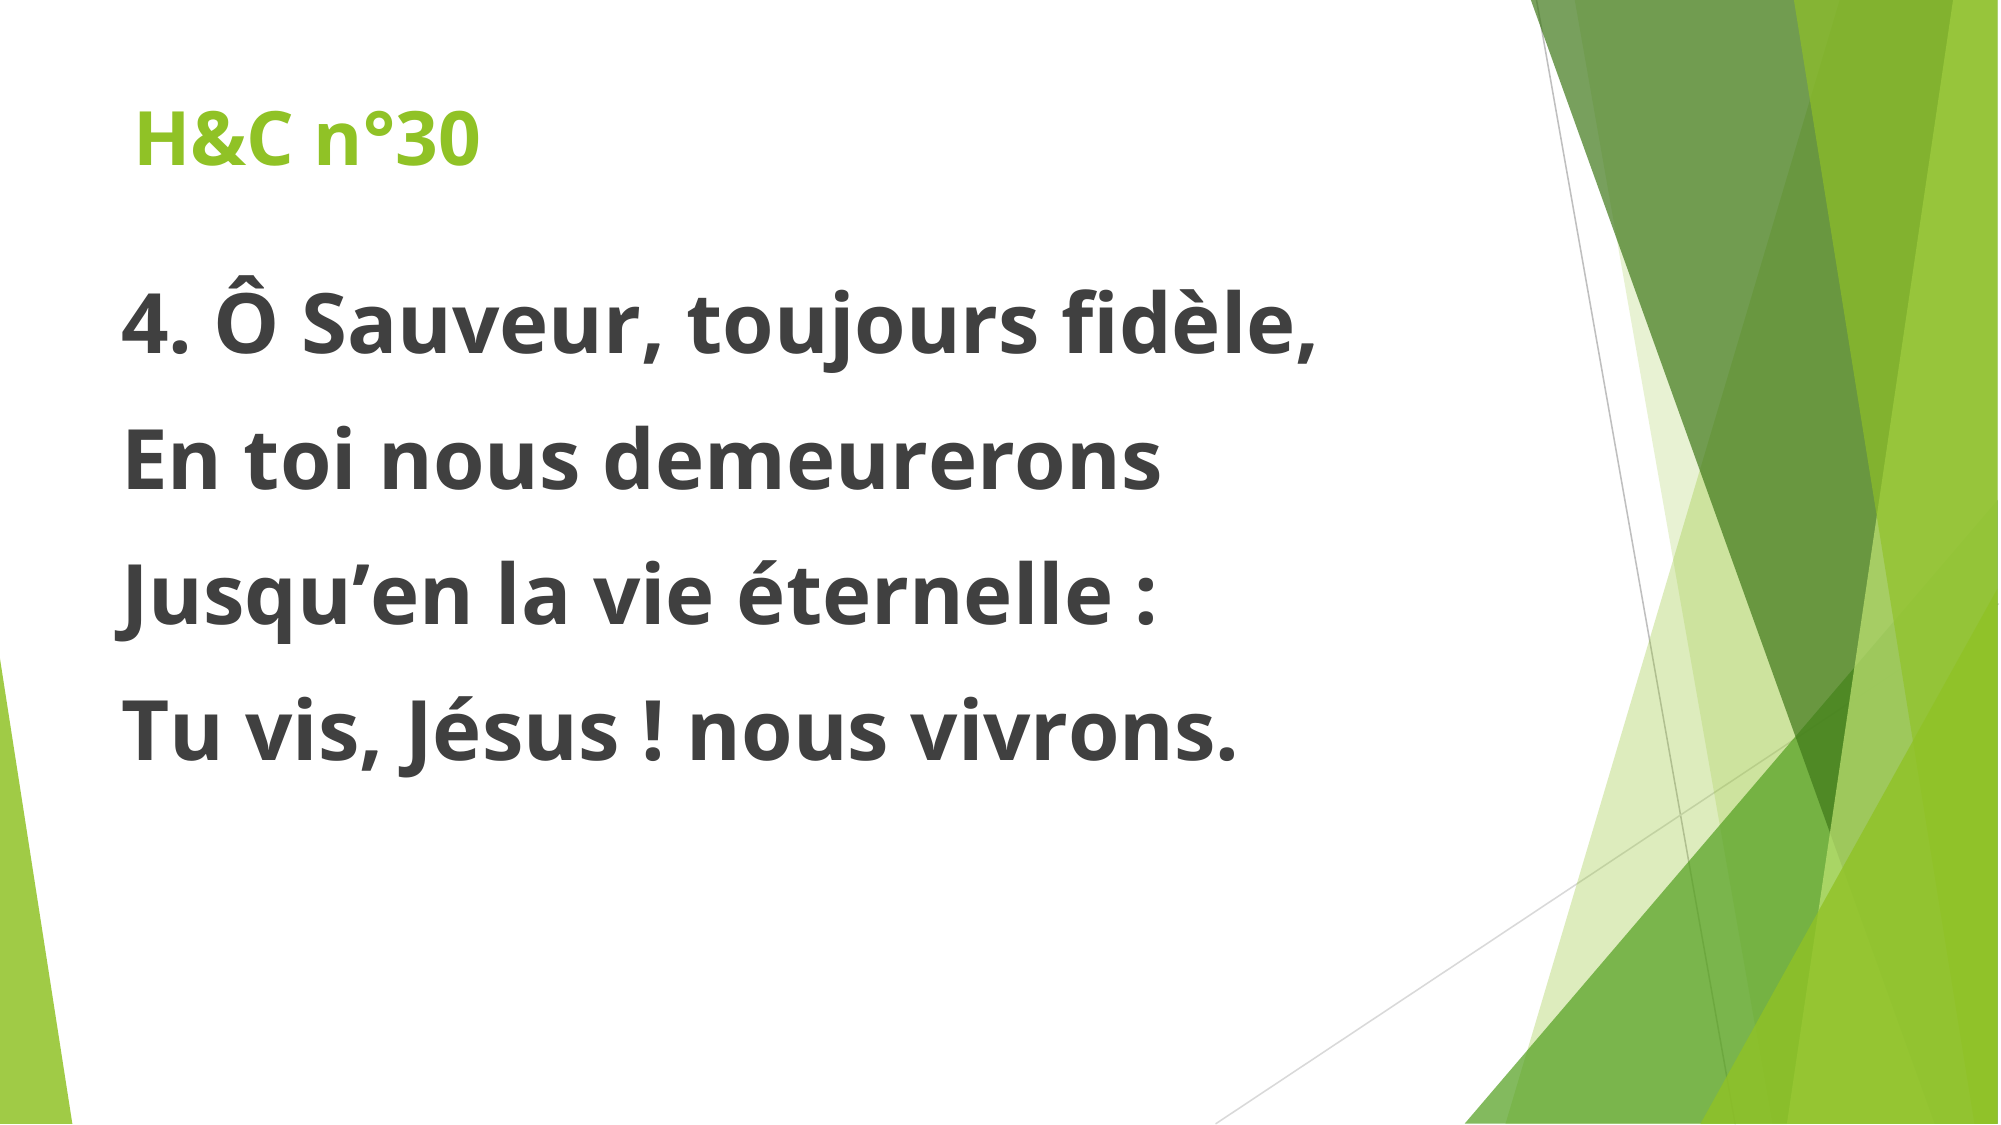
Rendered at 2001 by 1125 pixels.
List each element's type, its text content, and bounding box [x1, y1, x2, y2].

text_box H&C n°30 [118, 82, 1442, 247]
text_box 4. Ô Sauveur, toujours fidèle, En toi nous demeurerons Jusqu’en la vie éternelle : Tu vis, Jésus ! nous vivrons. [106, 247, 1973, 1037]
